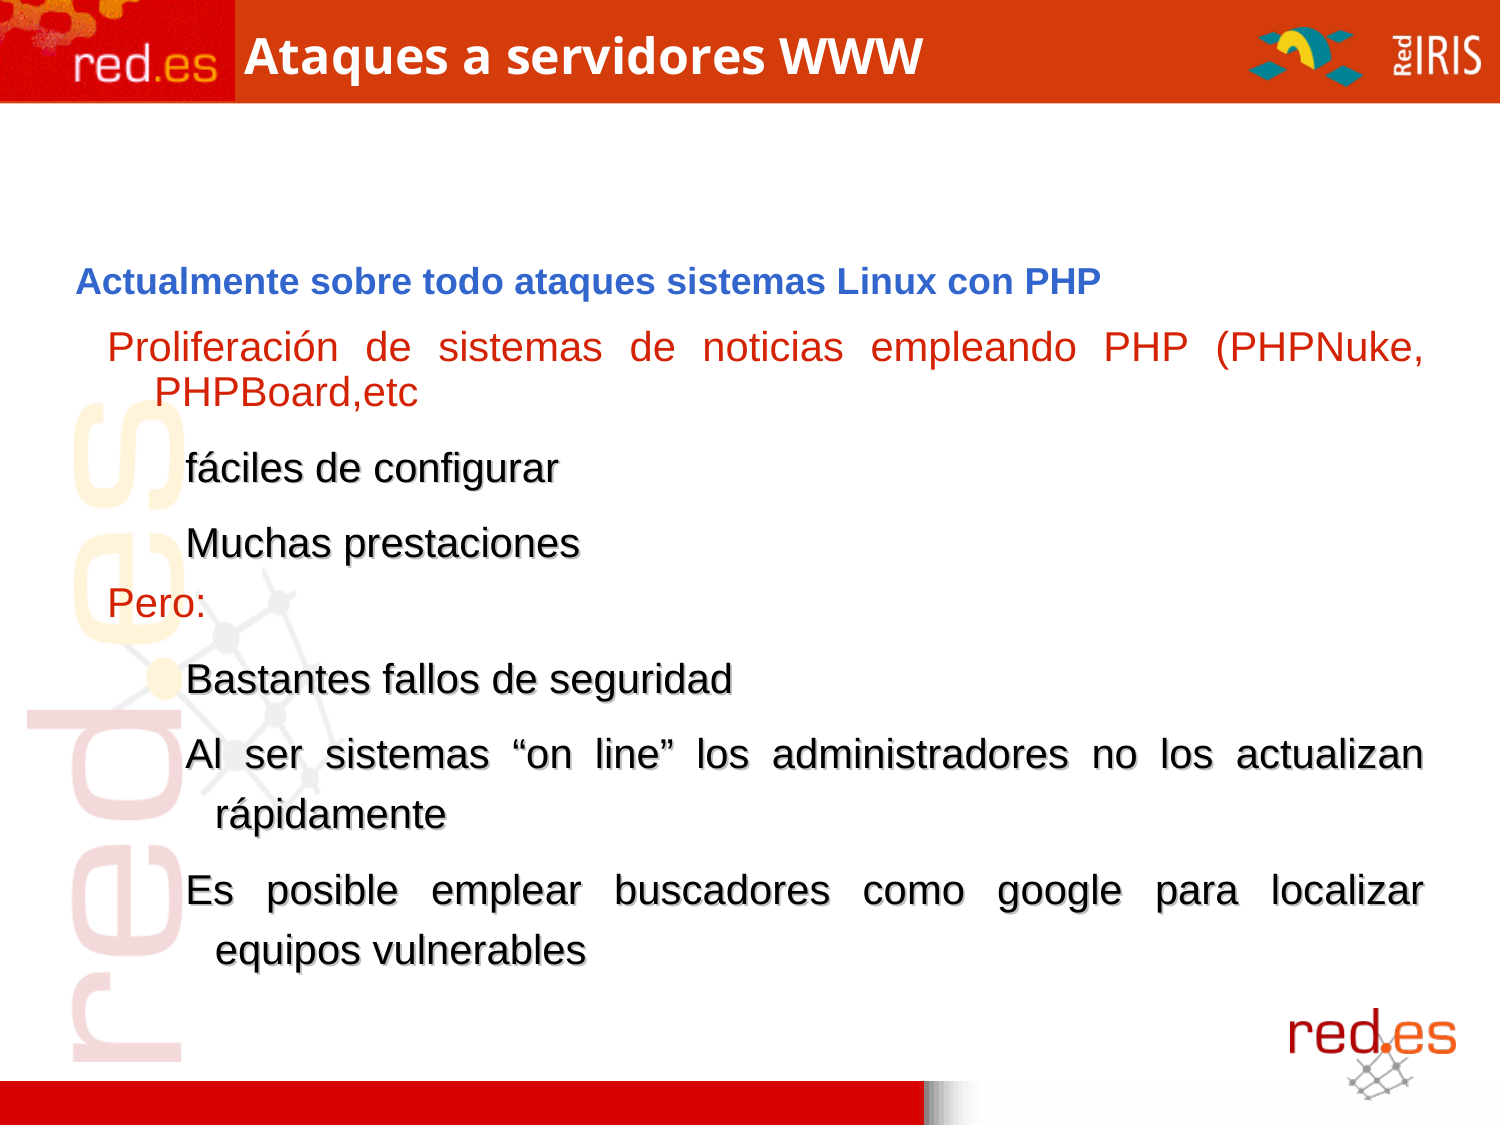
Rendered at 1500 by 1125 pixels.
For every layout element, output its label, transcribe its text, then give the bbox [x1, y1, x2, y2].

title Ataques a servidores WWW [244, 0, 1412, 121]
picture [0, 0, 235, 101]
picture [27, 400, 345, 1062]
list Actualmente sobre todo ataques sistemas Linux con PHP Proliferación de sistemas de noticias empleando PHP (PHPNuke, PHPBoard,etc fáciles de configurar Muchas prestaciones Pero: Bastantes fallos de seguridad Al ser sistemas “on line” los administradores no los actualizan rápidamente Es posible emplear buscadores como google para localizar equipos vulnerables [75, 262, 1426, 1006]
picture [1412, 27, 1481, 87]
picture [0, 1008, 1500, 1125]
